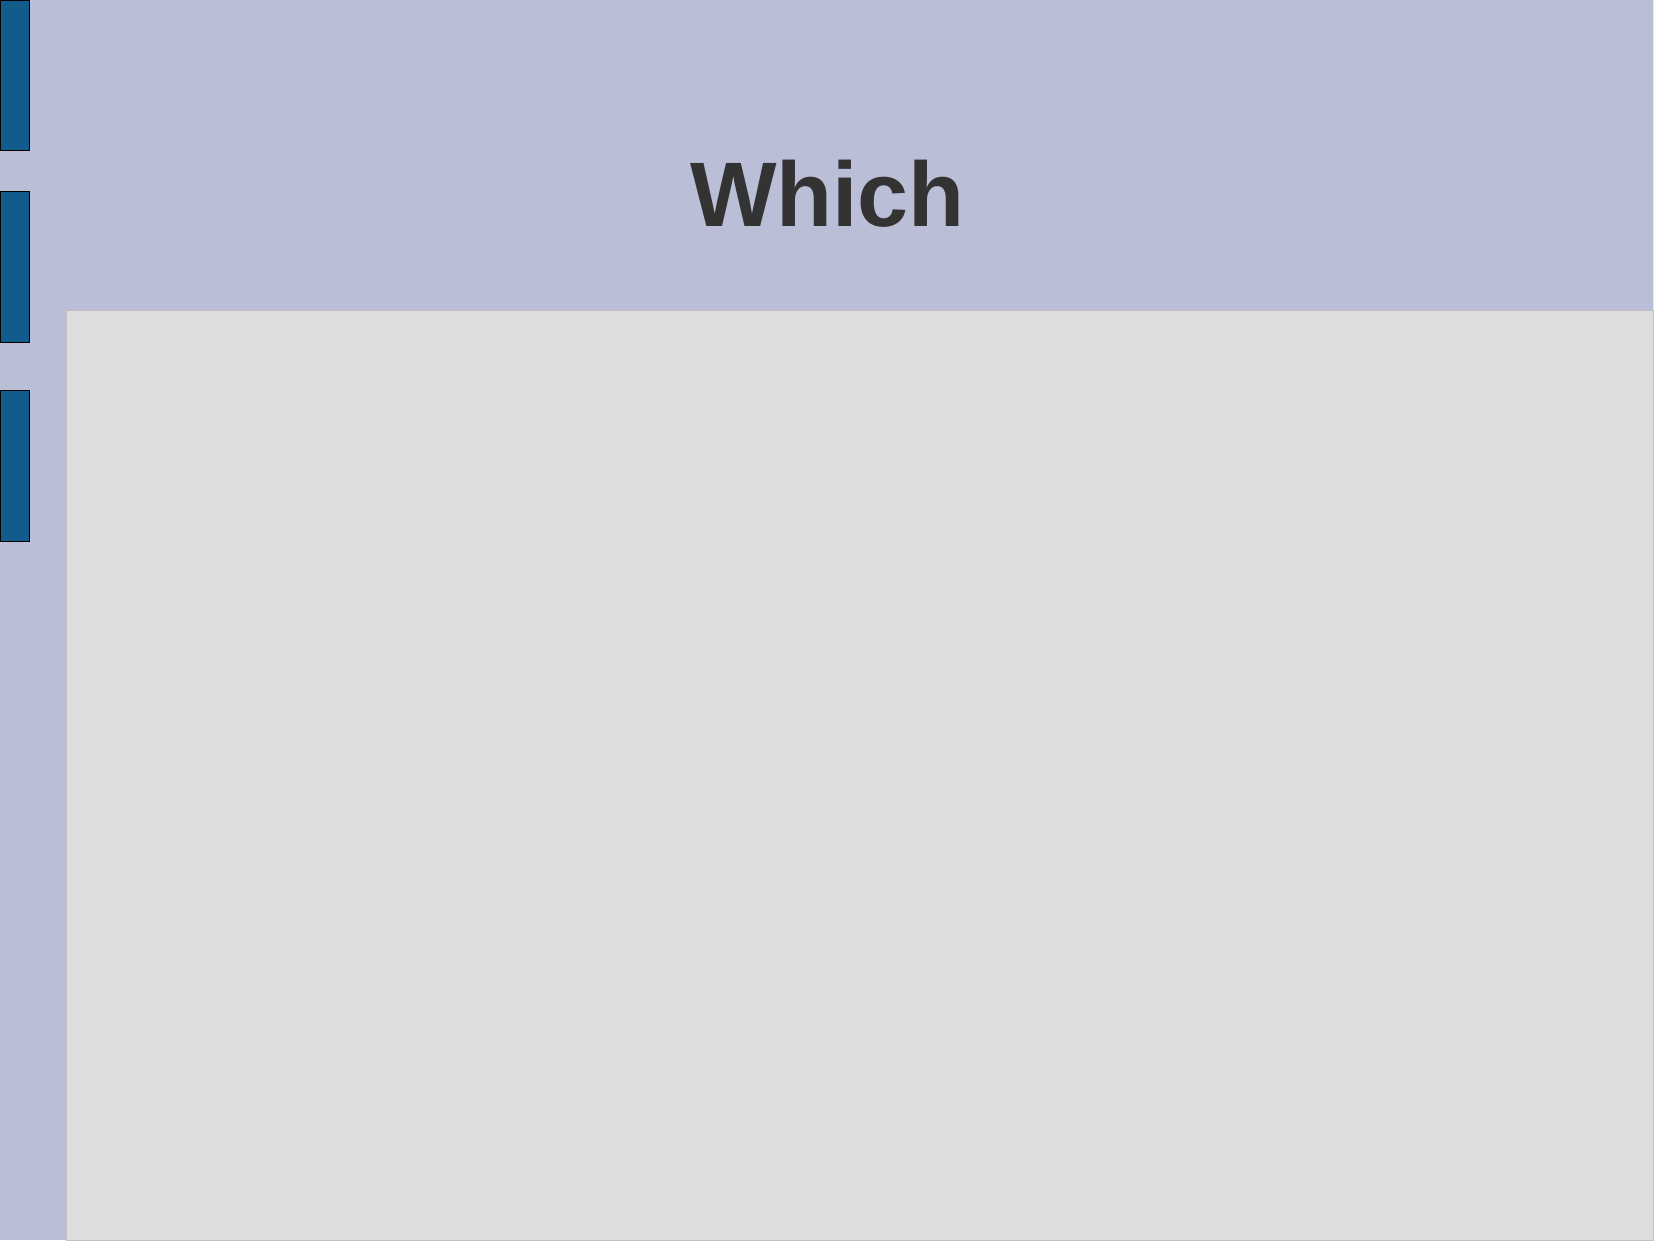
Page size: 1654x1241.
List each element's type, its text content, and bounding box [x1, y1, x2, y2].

title Which [121, 91, 1534, 299]
